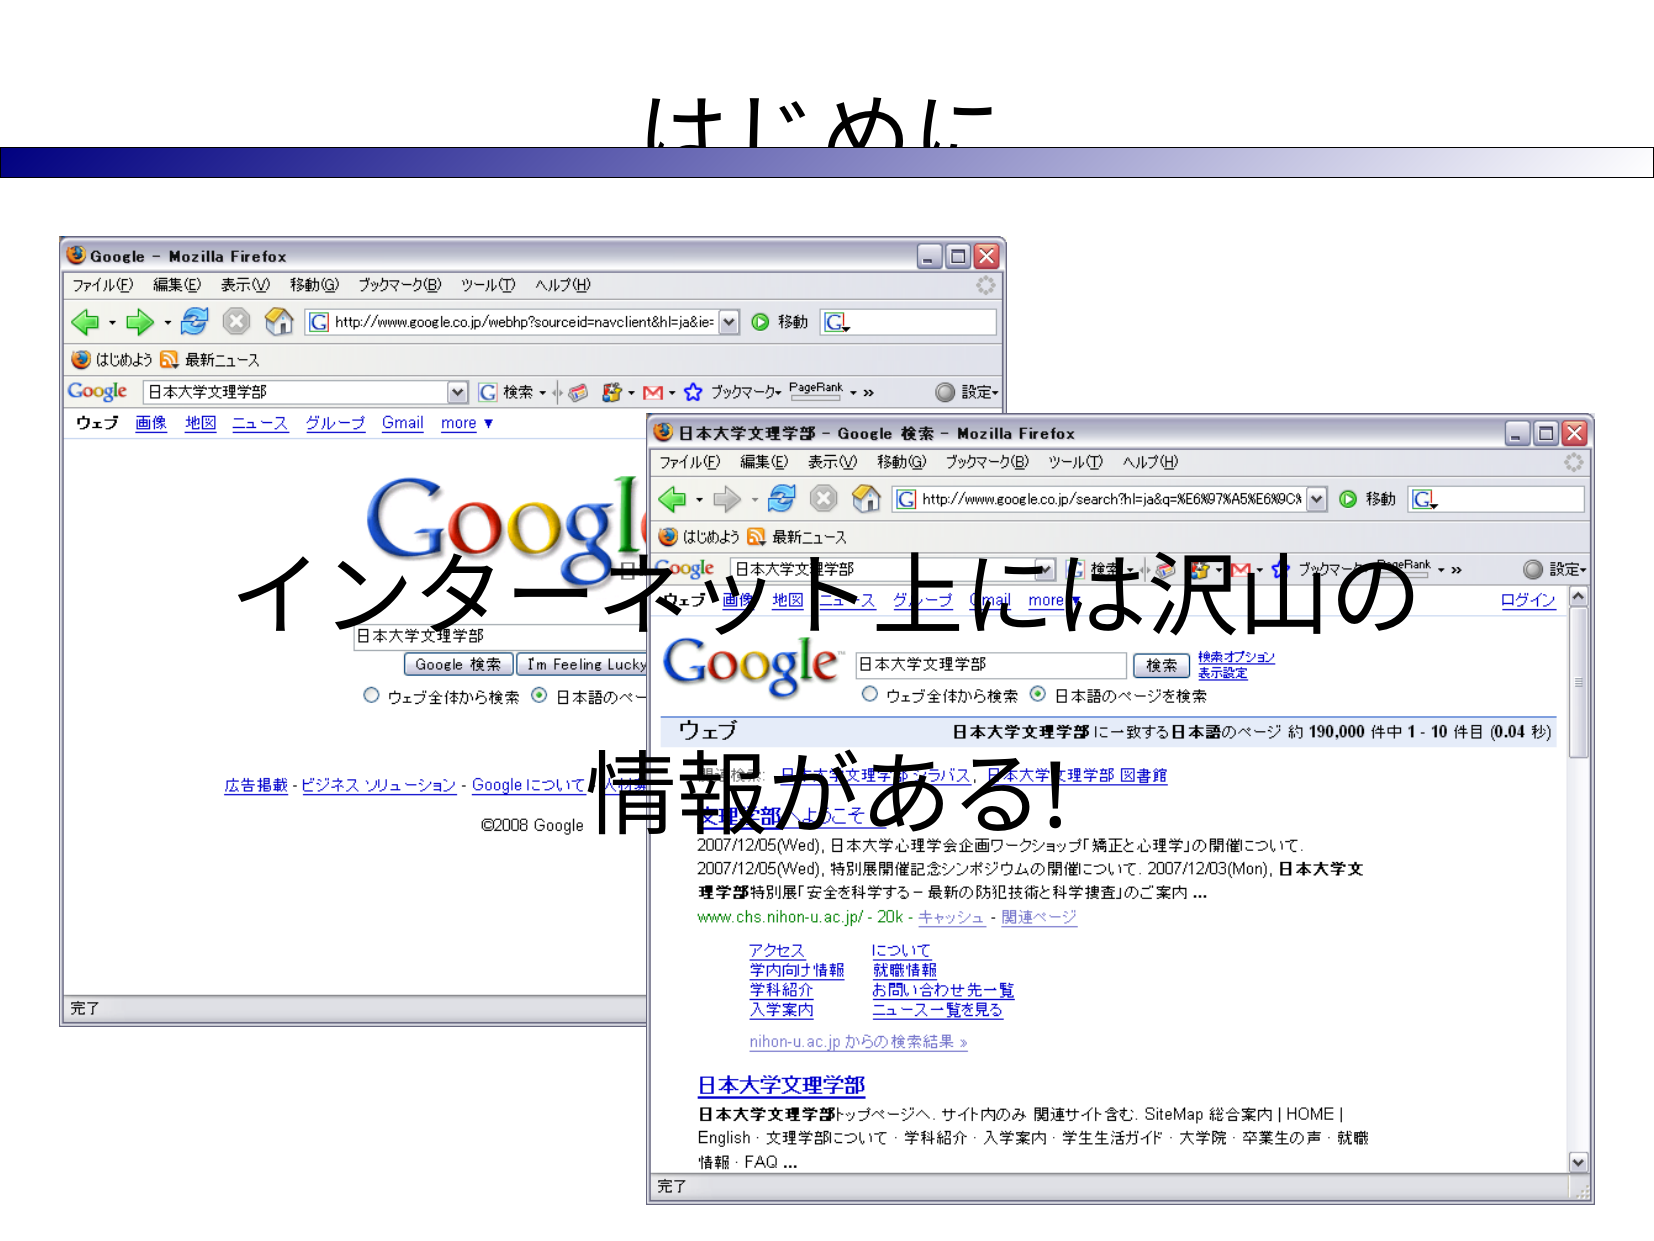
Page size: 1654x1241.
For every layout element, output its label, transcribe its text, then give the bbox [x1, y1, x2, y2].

title はじめに [76, 29, 1566, 147]
text_box [0, 147, 1654, 178]
text_box インターネット上には沢山の 情報がある! [147, 531, 1506, 779]
picture [59, 236, 1595, 1205]
